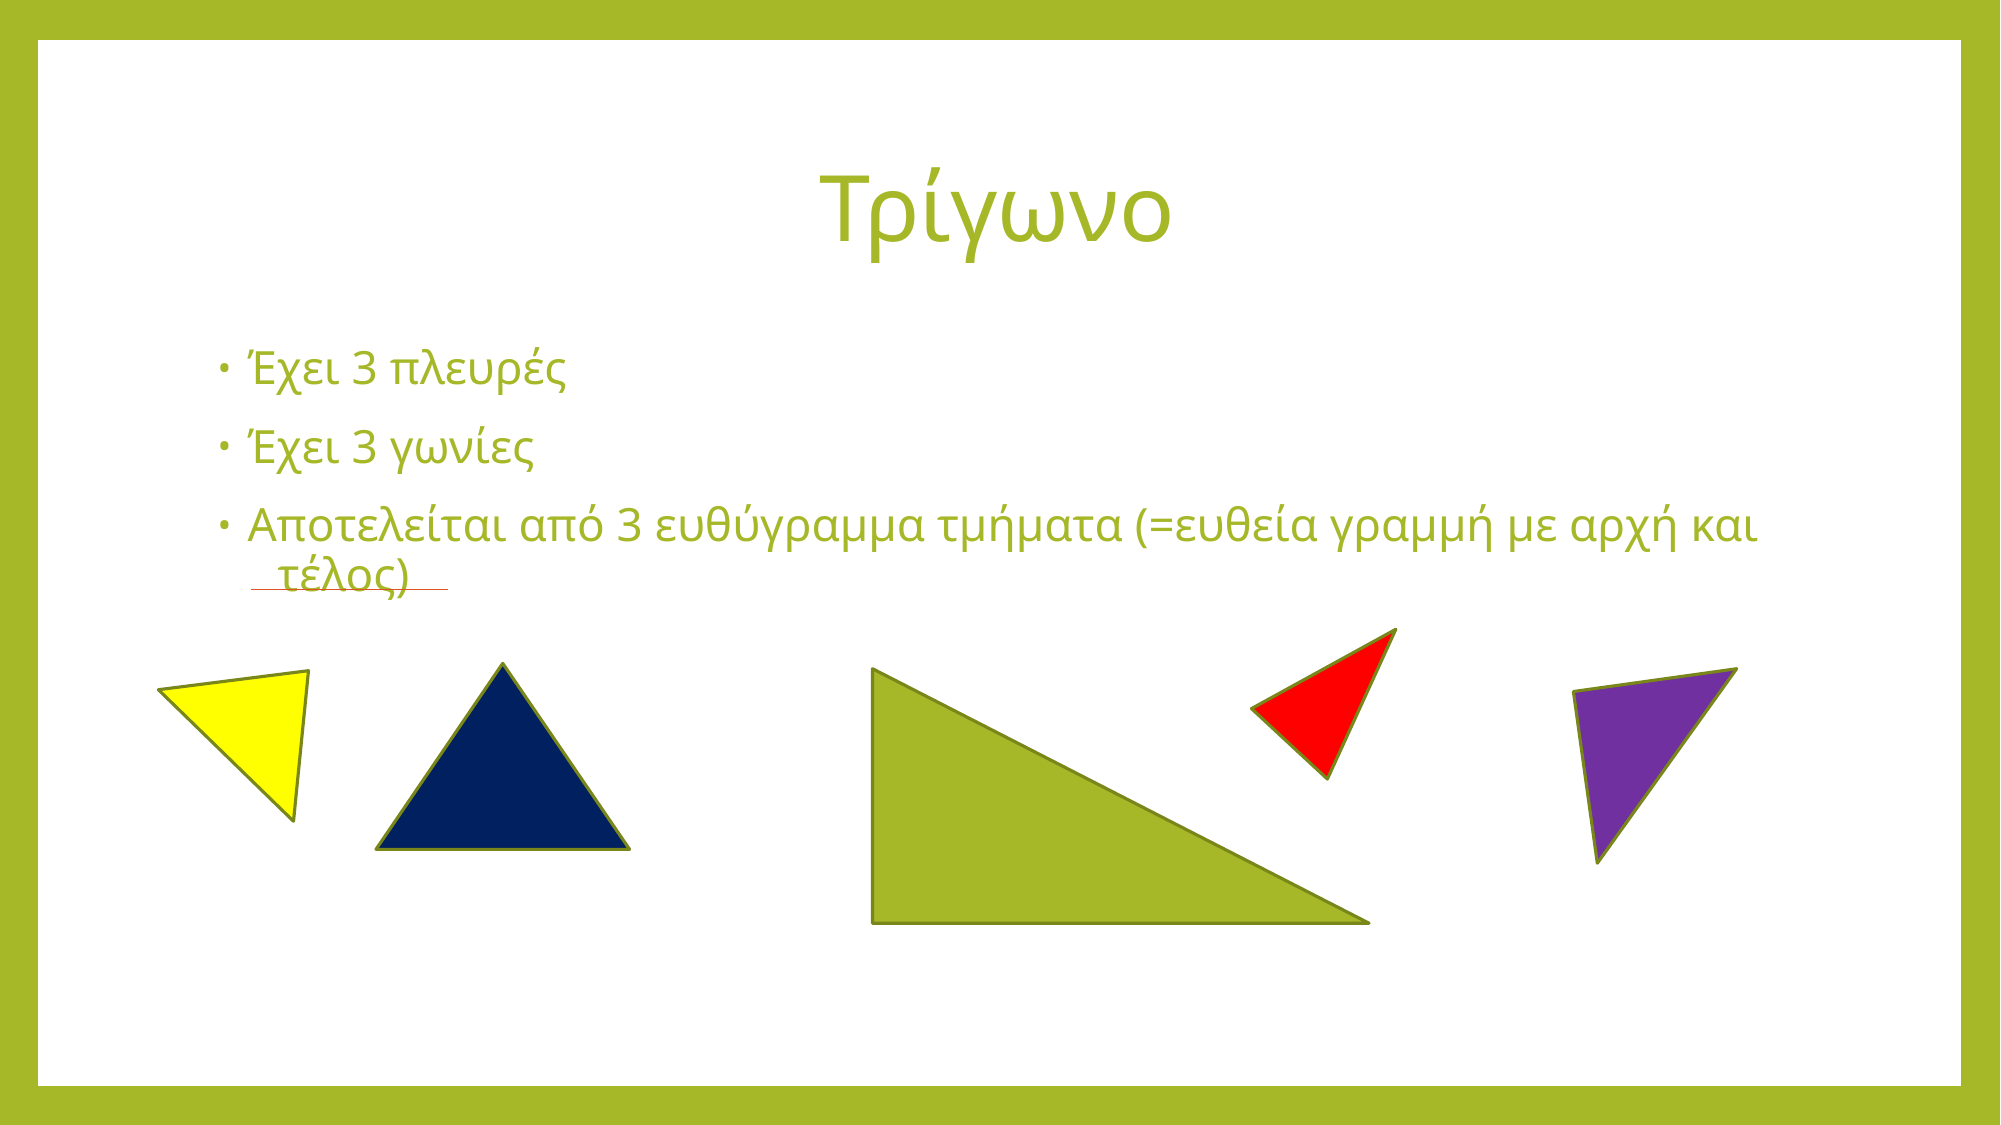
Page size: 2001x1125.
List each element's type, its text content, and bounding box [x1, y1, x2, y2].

text_box [158, 670, 309, 822]
title Τρίγωνο [187, 99, 1808, 323]
text_box [376, 663, 630, 850]
list Έχει 3 πλευρές Έχει 3 γωνίες Αποτελείται από 3 ευθύγραμμα τμήματα (=ευθεία γραμμή με αρχή και τέλος) [187, 337, 1808, 1000]
text_box [1573, 668, 1737, 864]
text_box [872, 668, 1370, 924]
text_box [1251, 629, 1396, 780]
